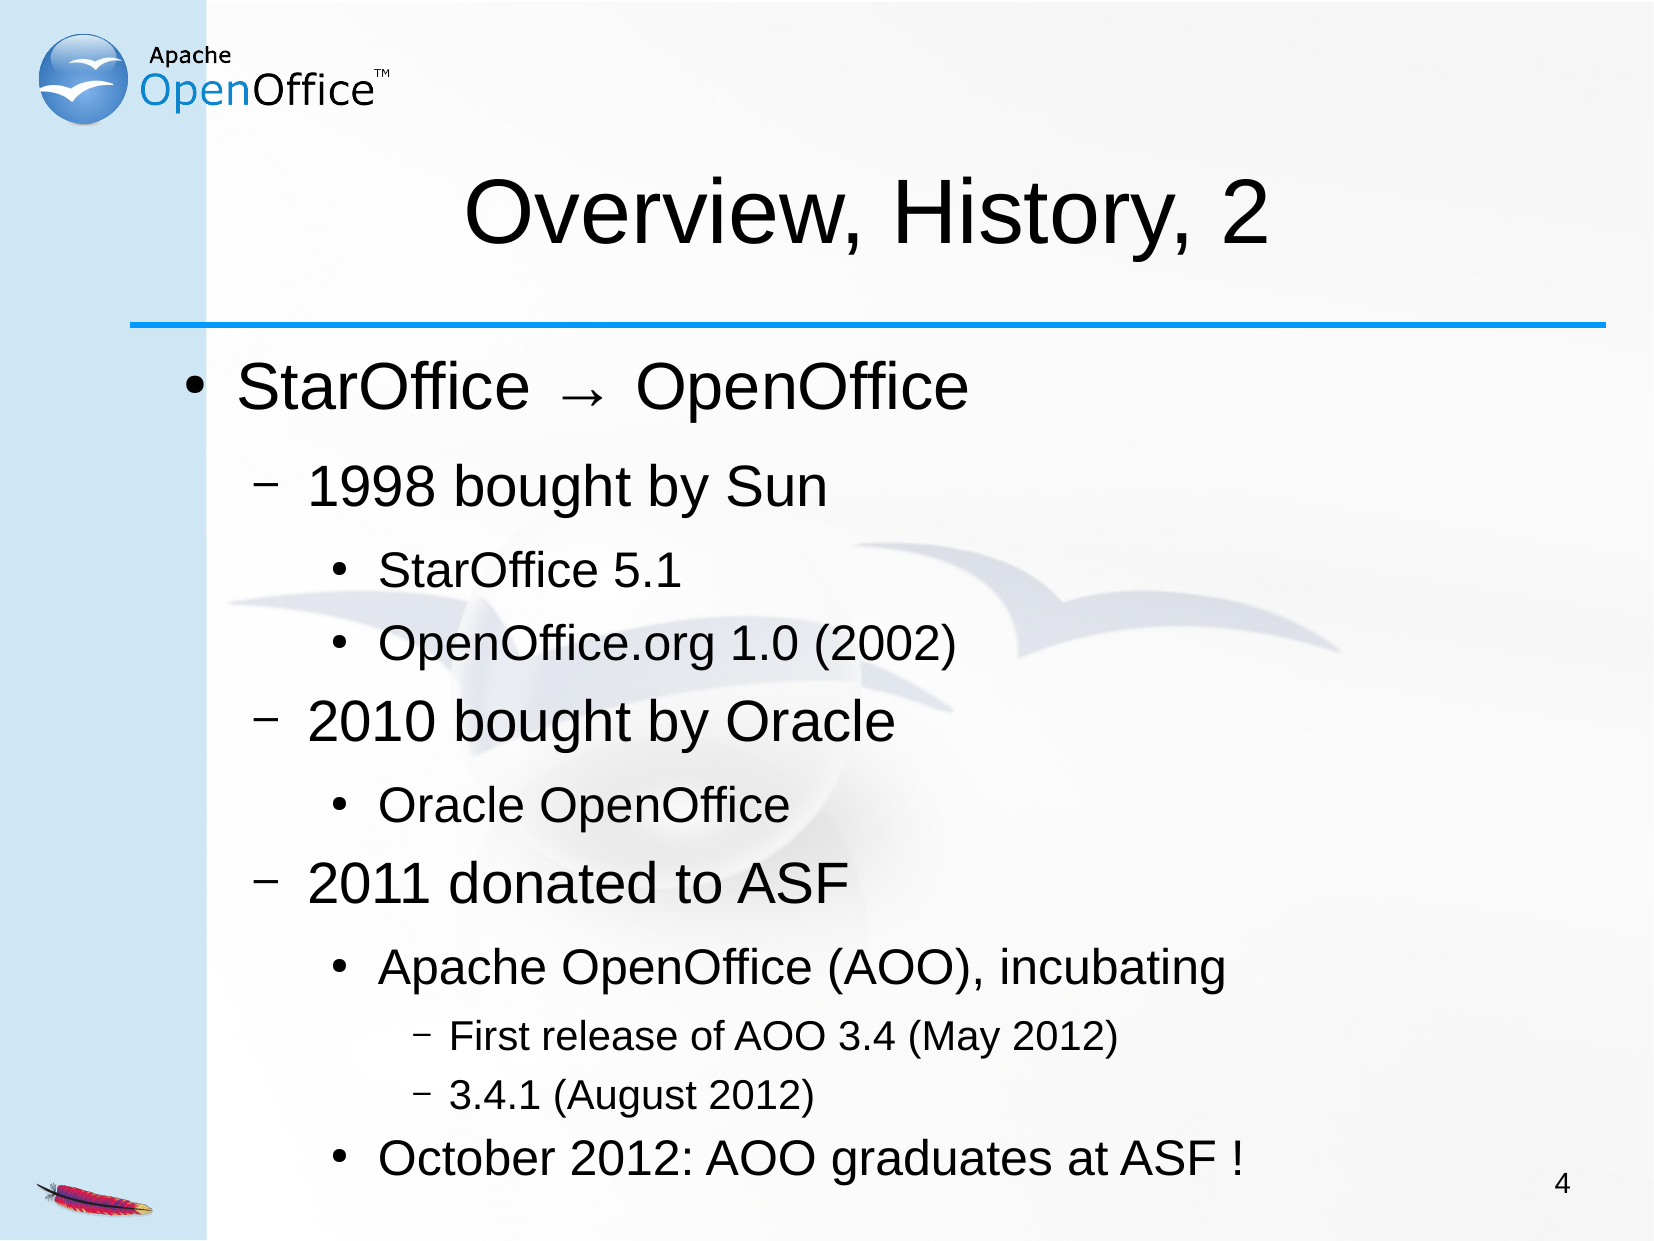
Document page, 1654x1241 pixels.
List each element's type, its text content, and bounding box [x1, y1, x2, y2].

list StarOffice → OpenOffice 1998 bought by Sun StarOffice 5.1 OpenOffice.org 1.0 (2002) 2010 bought by Oracle Oracle OpenOffice 2011 donated to ASF Apache OpenOffice (AOO), incubating First release of AOO 3.4 (May 2012) 3.4.1 (August 2012) October 2012: AOO graduates at ASF ! [165, 349, 1571, 1186]
picture [35, 2, 1654, 1241]
title Overview, History, 2 [165, 108, 1571, 316]
picture [35, 1181, 154, 1219]
